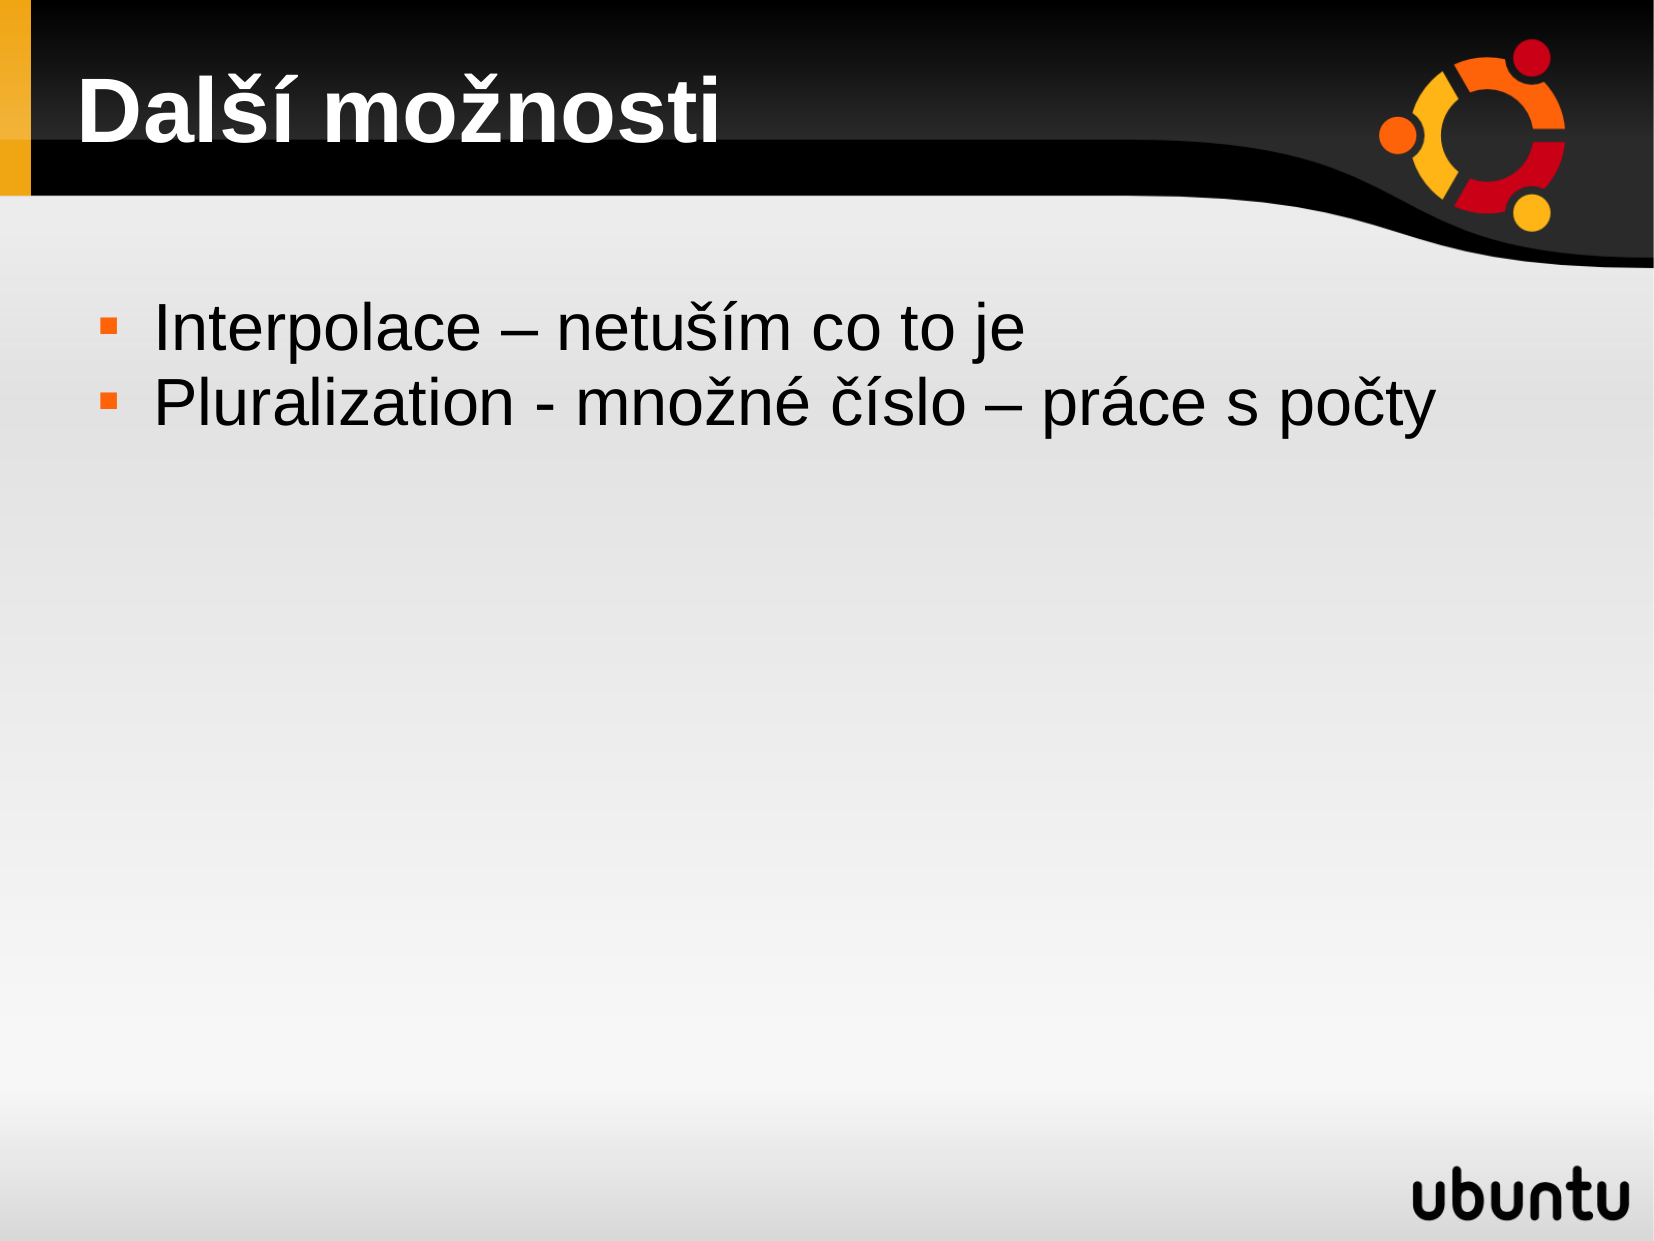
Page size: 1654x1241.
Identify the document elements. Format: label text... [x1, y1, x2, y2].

list Interpolace – netuším co to je Pluralization - množné číslo – práce s počty [82, 290, 1571, 1094]
title Další možnosti [76, 14, 1565, 207]
picture [0, 0, 1654, 1241]
